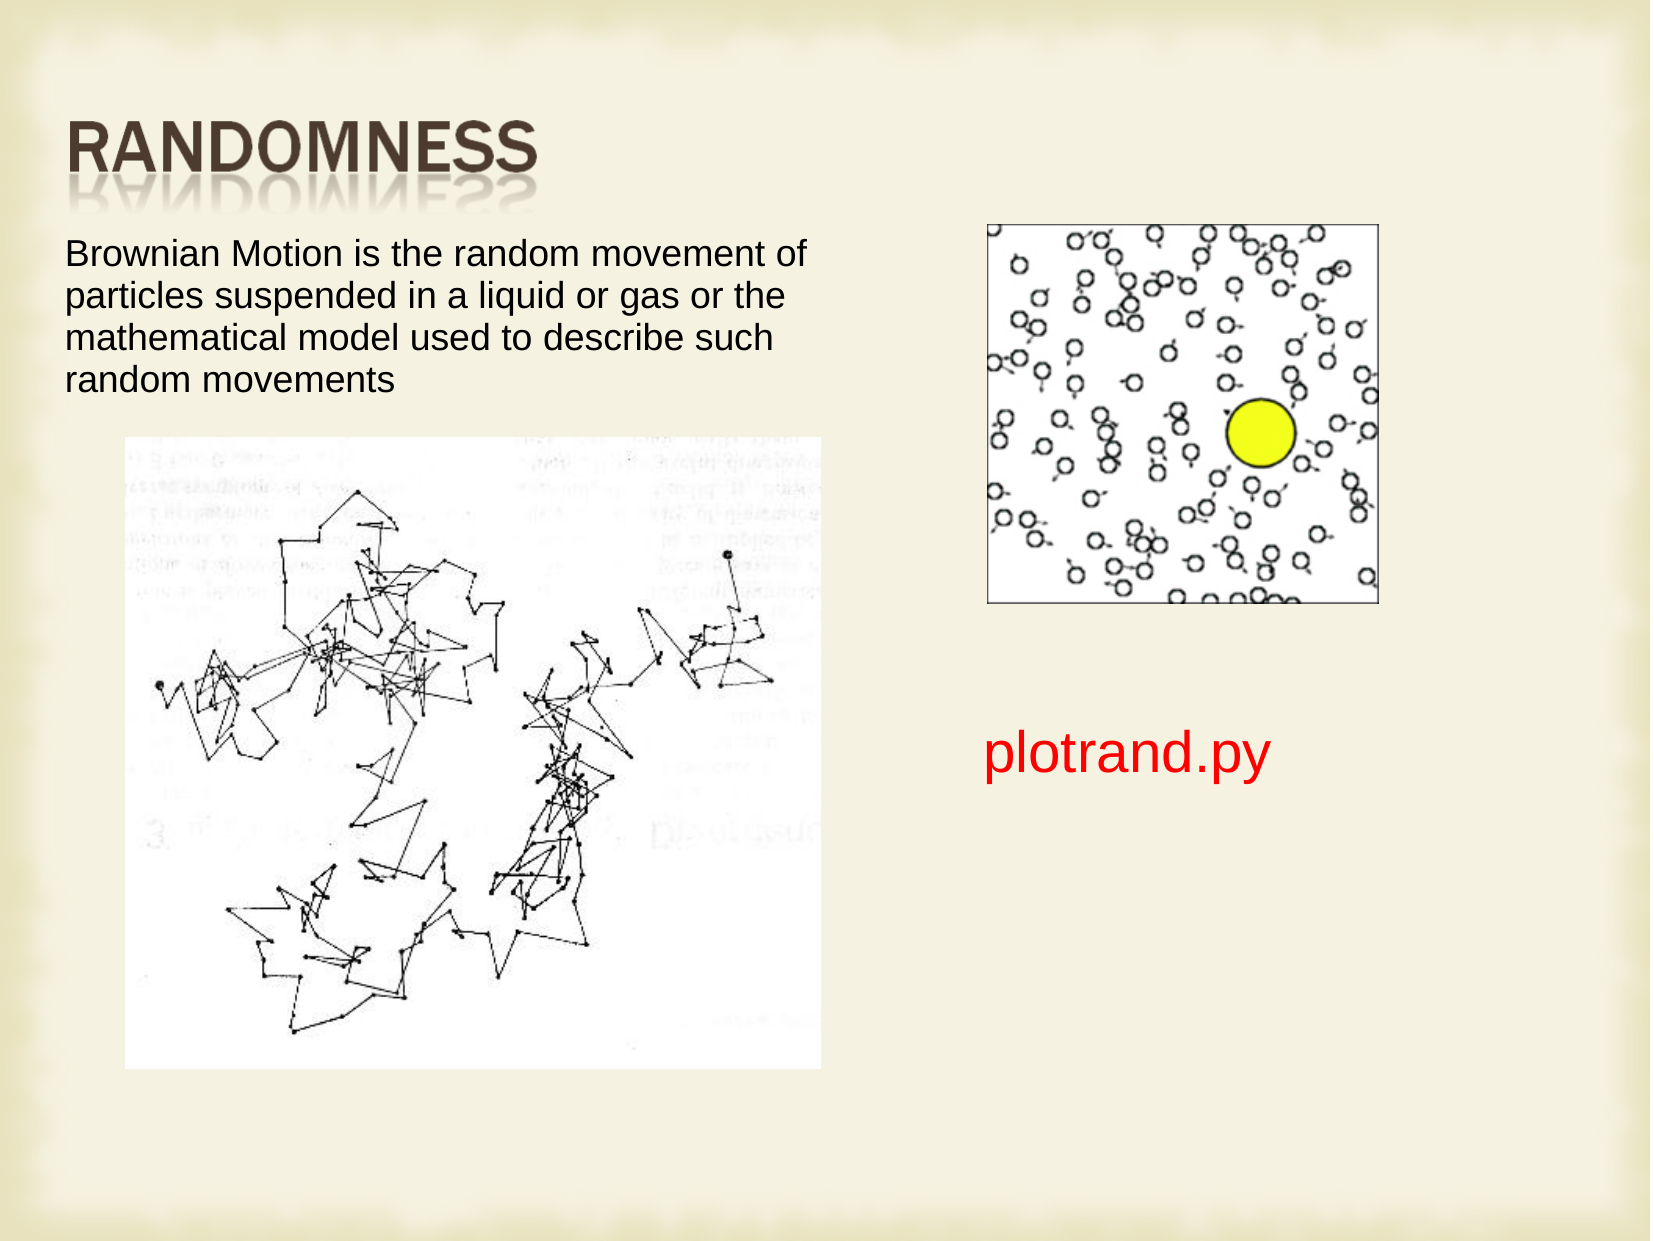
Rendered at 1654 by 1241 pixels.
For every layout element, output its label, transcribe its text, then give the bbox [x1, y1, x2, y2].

picture [0, 0, 1651, 1241]
text_box [16, 73, 1477, 264]
text_box plotrand.py [968, 712, 1426, 793]
text_box Brownian Motion is the random movement of particles suspended in a liquid or gas or the mathematical model used to describe such random movements [50, 224, 863, 409]
